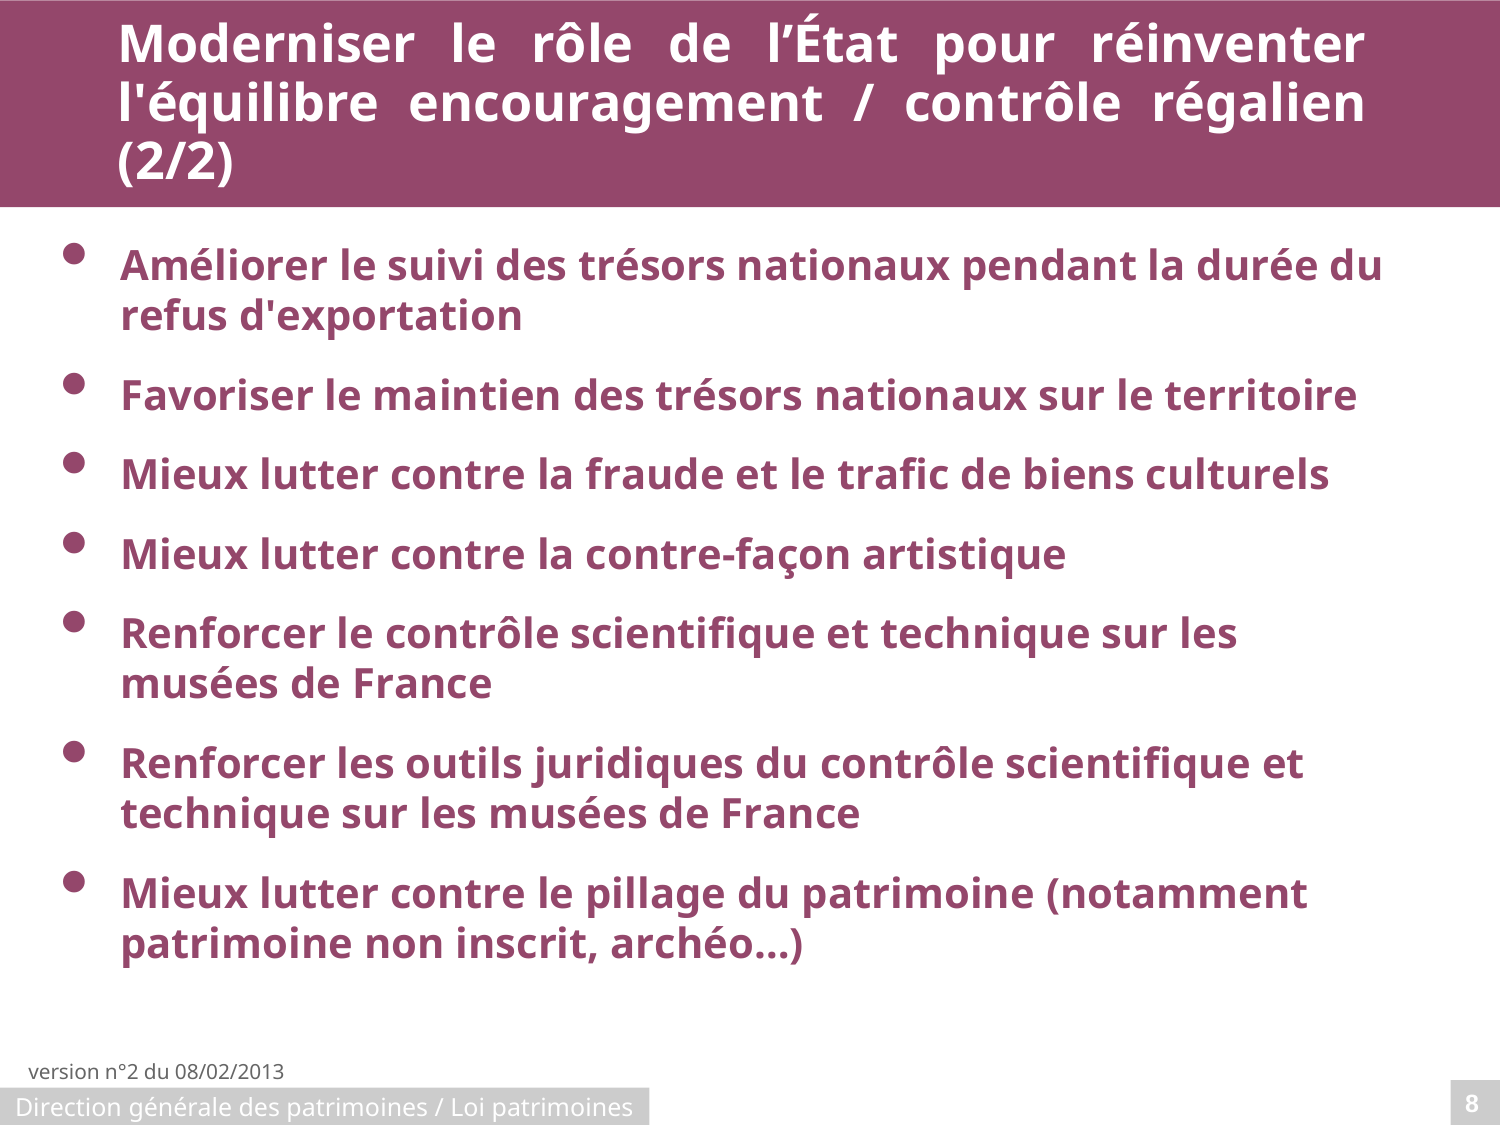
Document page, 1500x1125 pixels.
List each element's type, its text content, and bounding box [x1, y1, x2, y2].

text_box [0, 0, 1500, 208]
list Améliorer le suivi des trésors nationaux pendant la durée du refus d'exportation Favoriser le maintien des trésors nationaux sur le territoire Mieux lutter contre la fraude et le trafic de biens culturels Mieux lutter contre la contre-façon artistique Renforcer le contrôle scientifique et technique sur les musées de France Renforcer les outils juridiques du contrôle scientifique et technique sur les musées de France Mieux lutter contre le pillage du patrimoine (notamment patrimoine non inscrit, archéo…) [29, 230, 1412, 1081]
title Moderniser le rôle de l’État pour réinventer l'équilibre encouragement / contrôle régalien (2/2) [102, 59, 1382, 200]
